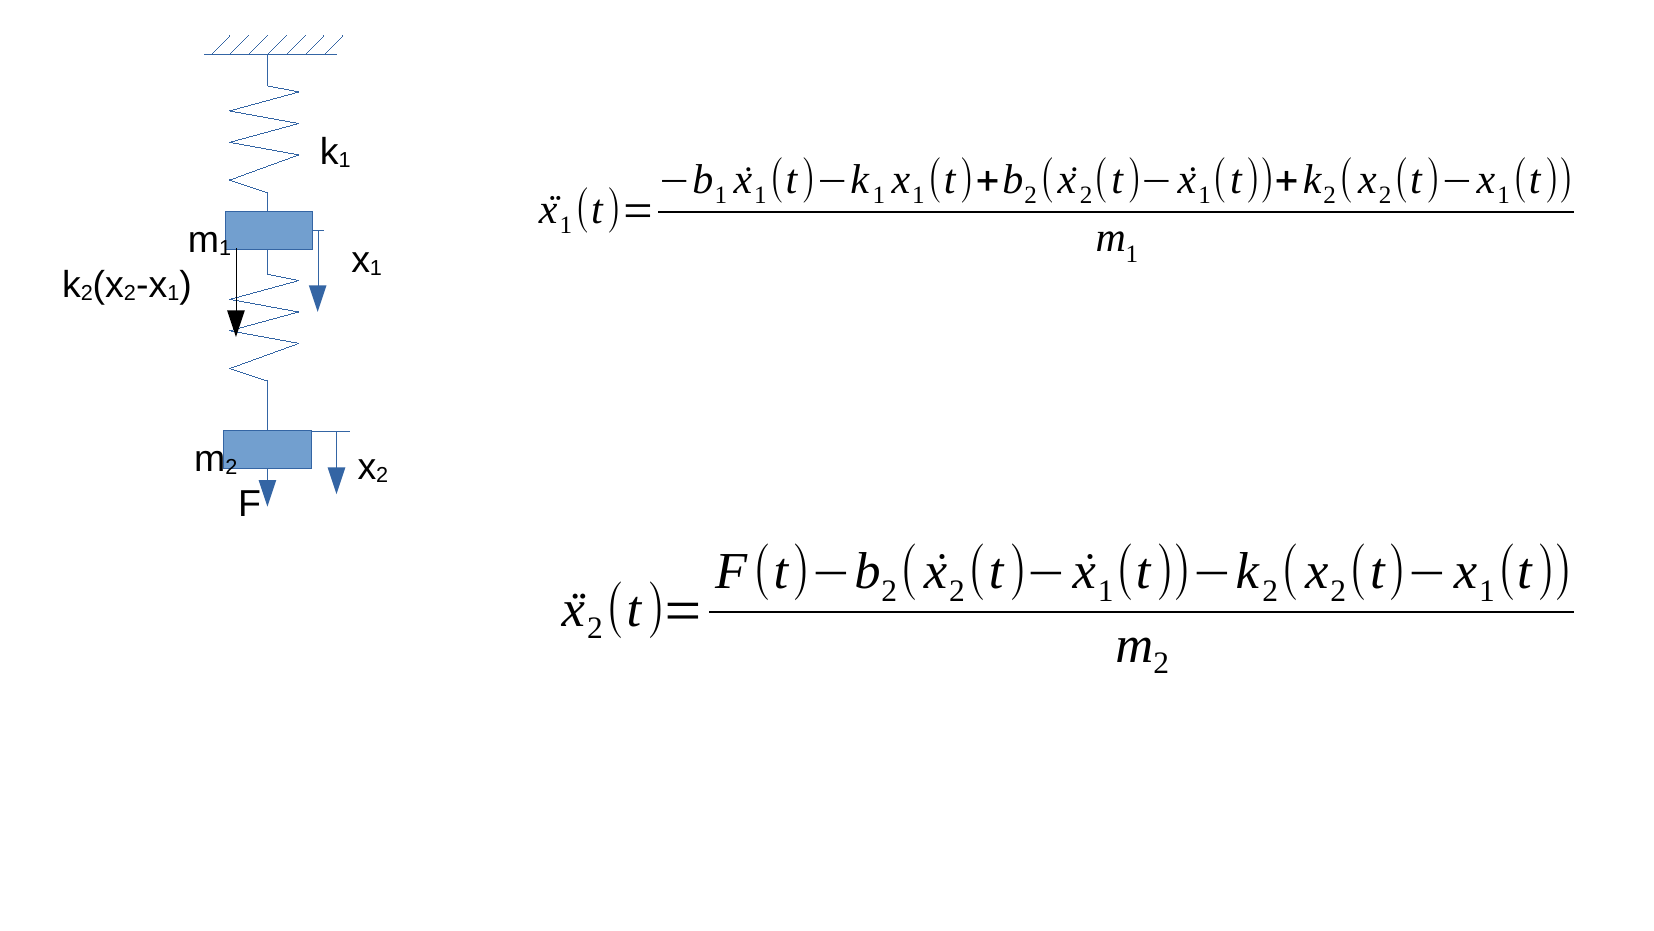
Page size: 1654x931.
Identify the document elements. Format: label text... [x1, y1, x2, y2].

text_box k1 [305, 123, 400, 193]
text_box [268, 211, 313, 250]
text_box m2 [179, 430, 274, 500]
text_box x1 [336, 231, 431, 301]
chart [552, 541, 1583, 681]
chart [531, 156, 1583, 268]
text_box [274, 430, 312, 469]
text_box F [223, 474, 318, 532]
text_box x2 [342, 438, 438, 508]
text_box m1 [173, 211, 268, 281]
text_box k2(x2-x1) [47, 256, 236, 326]
